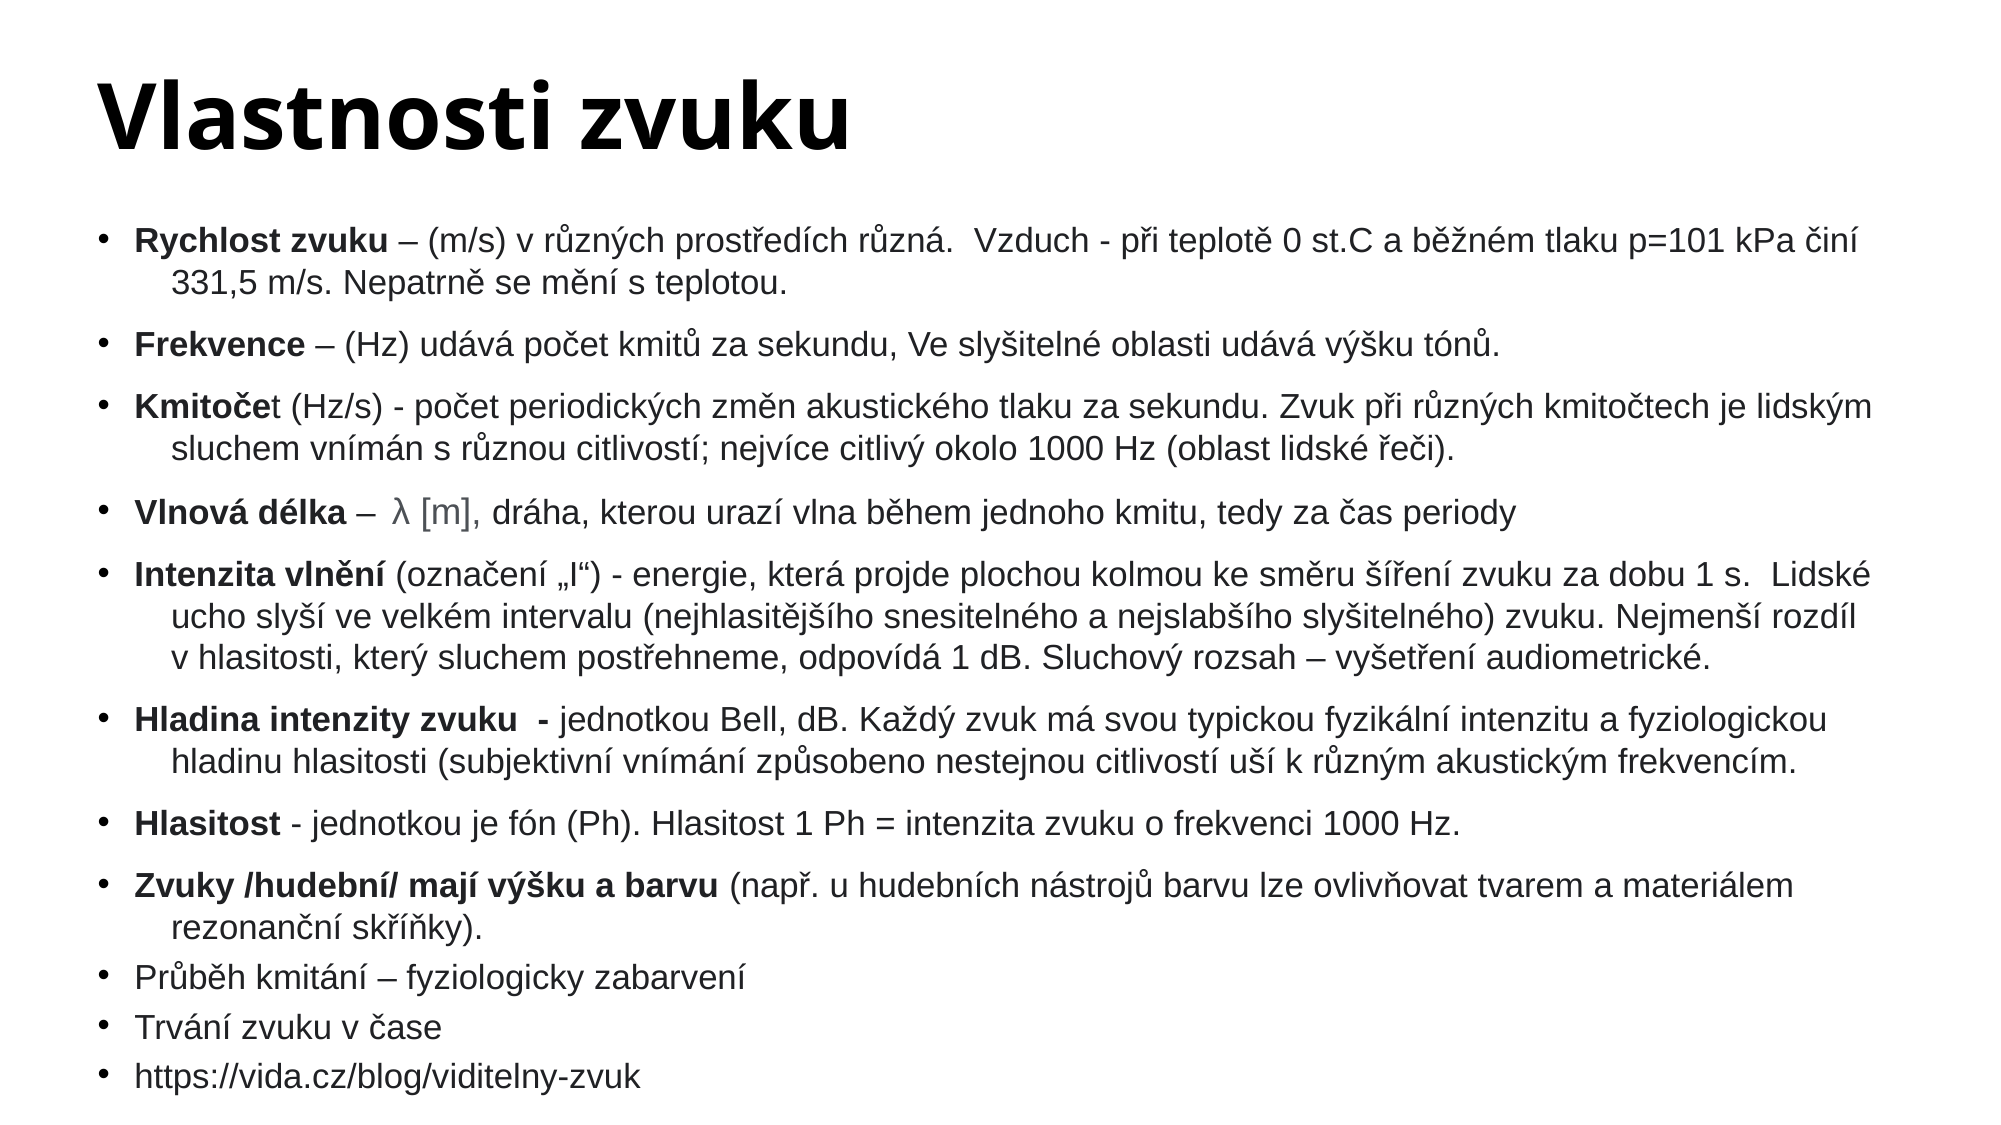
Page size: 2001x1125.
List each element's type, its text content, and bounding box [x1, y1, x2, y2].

list Rychlost zvuku – (m/s) v různých prostředích různá. Vzduch - při teplotě 0 st.C a běžném tlaku p=101 kPa činí 331,5 m/s. Nepatrně se mění s teplotou. Frekvence – (Hz) udává počet kmitů za sekundu, Ve slyšitelné oblasti udává výšku tónů. Kmitočet (Hz/s) - počet periodických změn akustického tlaku za sekundu. Zvuk při různých kmitočtech je lidským sluchem vnímán s různou citlivostí; nejvíce citlivý okolo 1000 Hz (oblast lidské řeči). Vlnová délka – λ [m], dráha, kterou urazí vlna během jednoho kmitu, tedy za čas periody Intenzita vlnění (označení „I“) - energie, která projde plochou kolmou ke směru šíření zvuku za dobu 1 s. Lidské ucho slyší ve velkém intervalu (nejhlasitějšího snesitelného a nejslabšího slyšitelného) zvuku. Nejmenší rozdíl v hlasitosti, který sluchem postřehneme, odpovídá 1 dB. Sluchový rozsah – vyšetření audiometrické. Hladina intenzity zvuku - jednotkou Bell, dB. Každý zvuk má svou typickou fyzikální intenzitu a fyziologickou hladinu hlasitosti (subjektivní vnímání způsobeno nestejnou citlivostí uší k různým akustickým frekvencím. Hlasitost - jednotkou je fón (Ph). Hlasitost 1 Ph = intenzita zvuku o frekvenci 1000 Hz. Zvuky /hudební/ mají výšku a barvu (např. u hudebních nástrojů barvu lze ovlivňovat tvarem a materiálem rezonanční skříňky). Průběh kmitání – fyziologicky zabarvení Trvání zvuku v čase https://vida.cz/blog/viditelny-zvuk [82, 210, 1894, 1125]
title Vlastnosti zvuku [82, 29, 1808, 210]
